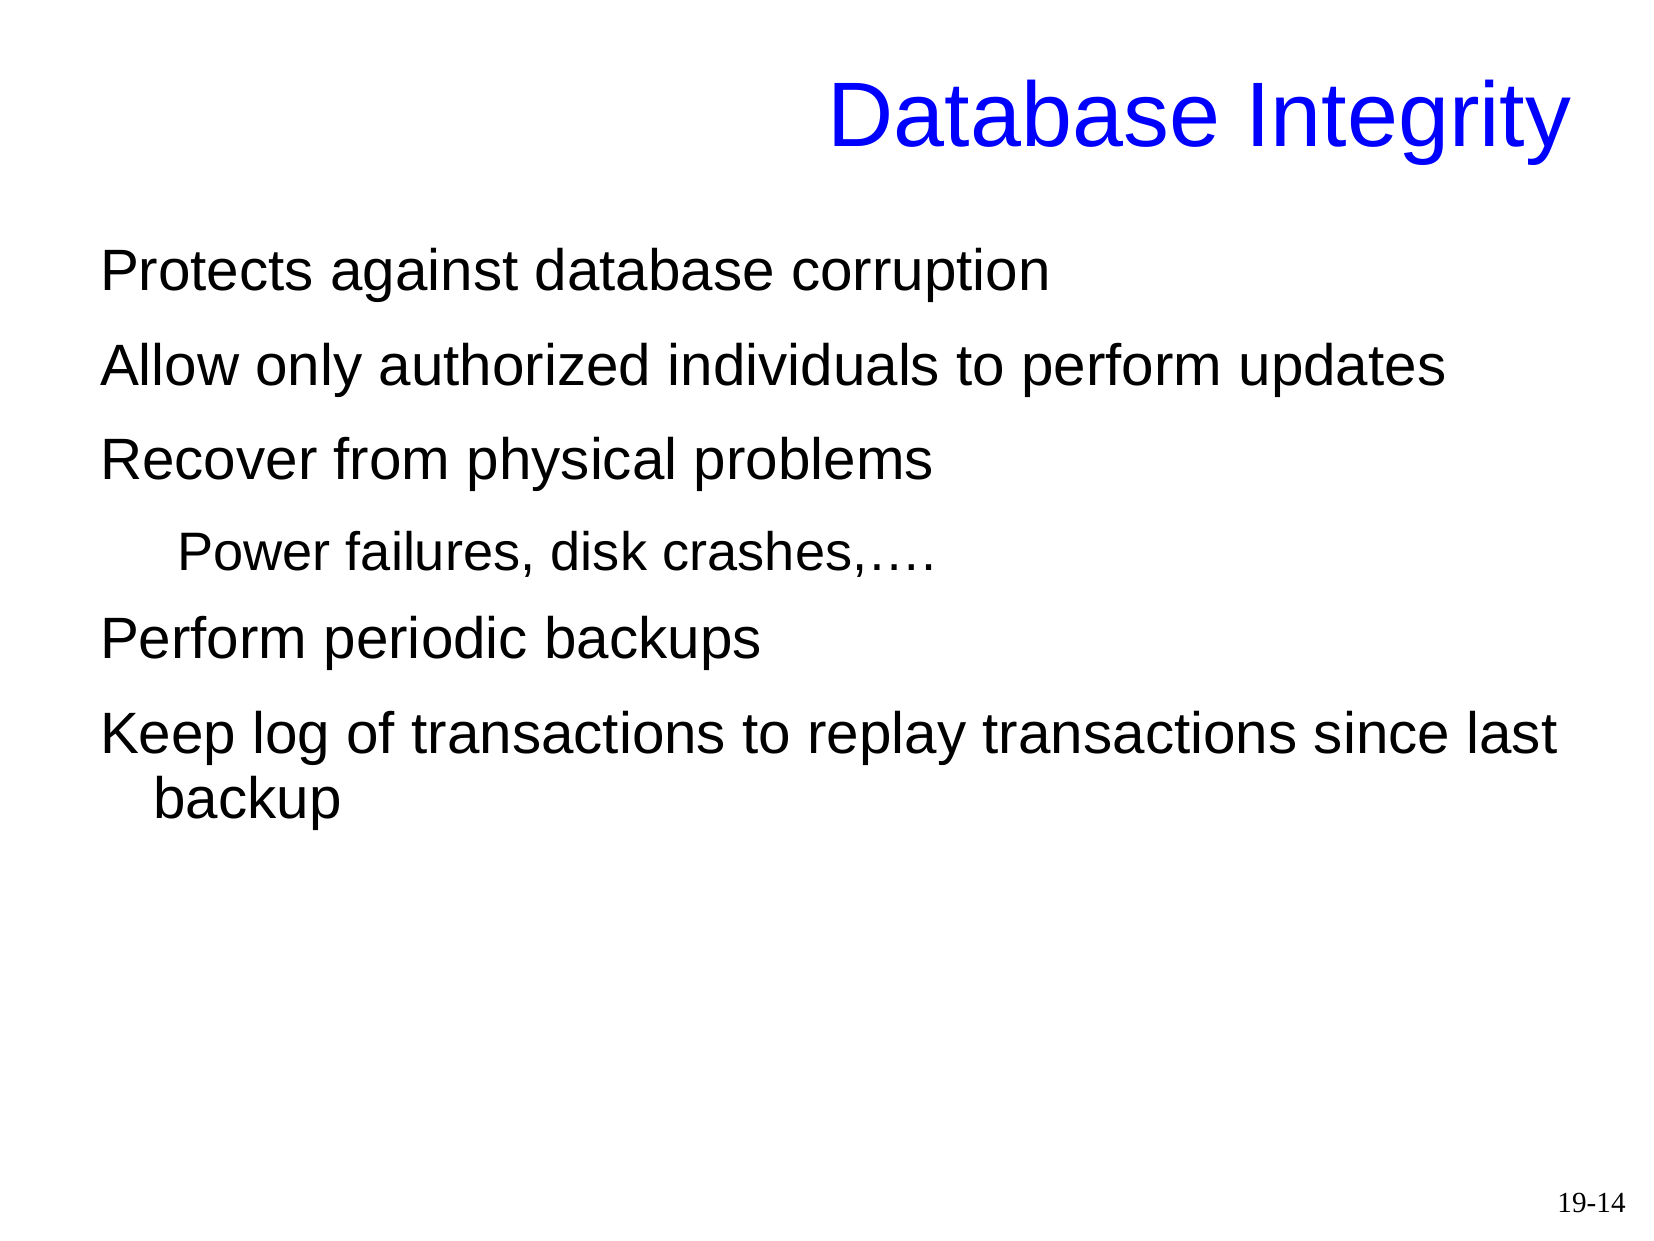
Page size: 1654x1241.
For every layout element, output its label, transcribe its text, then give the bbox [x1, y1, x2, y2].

title Database Integrity [84, 11, 1573, 218]
list Protects against database corruption Allow only authorized individuals to perform updates Recover from physical problems Power failures, disk crashes,…. Perform periodic backups Keep log of transactions to replay transactions since last backup [82, 237, 1571, 1170]
